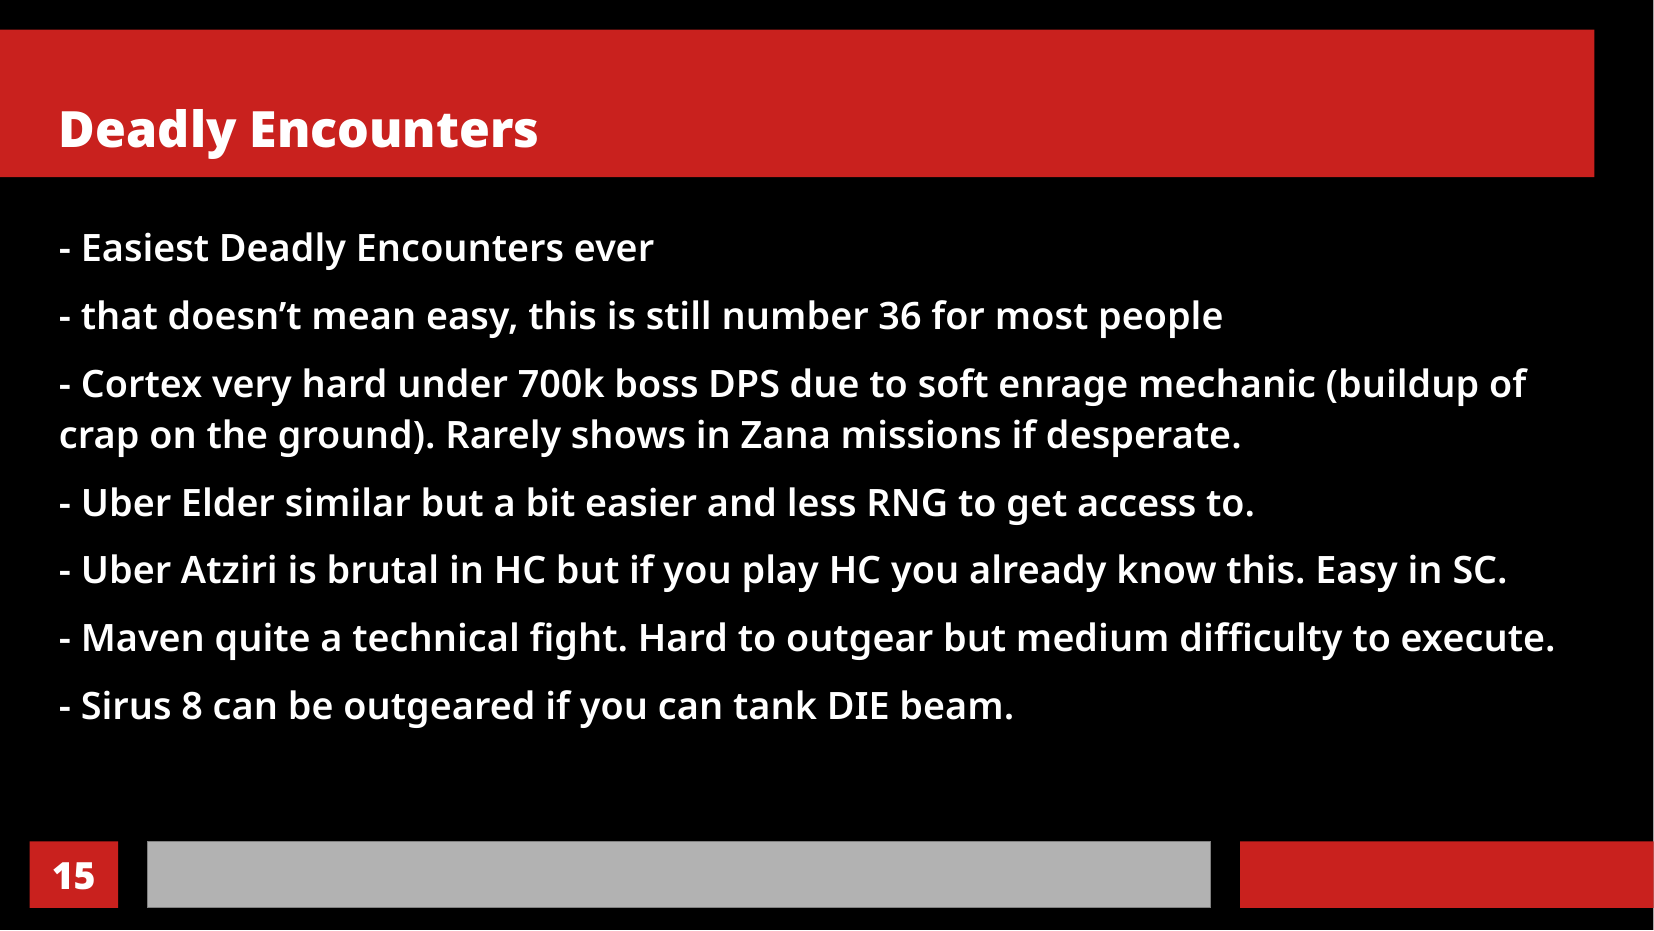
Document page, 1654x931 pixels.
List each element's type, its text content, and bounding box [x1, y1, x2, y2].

title Deadly Encounters [59, 44, 1595, 163]
list - Easiest Deadly Encounters ever - that doesn’t mean easy, this is still number 36 for most people - Cortex very hard under 700k boss DPS due to soft enrage mechanic (buildup of crap on the ground). Rarely shows in Zana missions if desperate. - Uber Elder similar but a bit easier and less RNG to get access to. - Uber Atziri is brutal in HC but if you play HC you already know this. Easy in SC. - Maven quite a technical fight. Hard to outgear but medium difficulty to execute. - Sirus 8 can be outgeared if you can tank DIE beam. [59, 221, 1565, 798]
